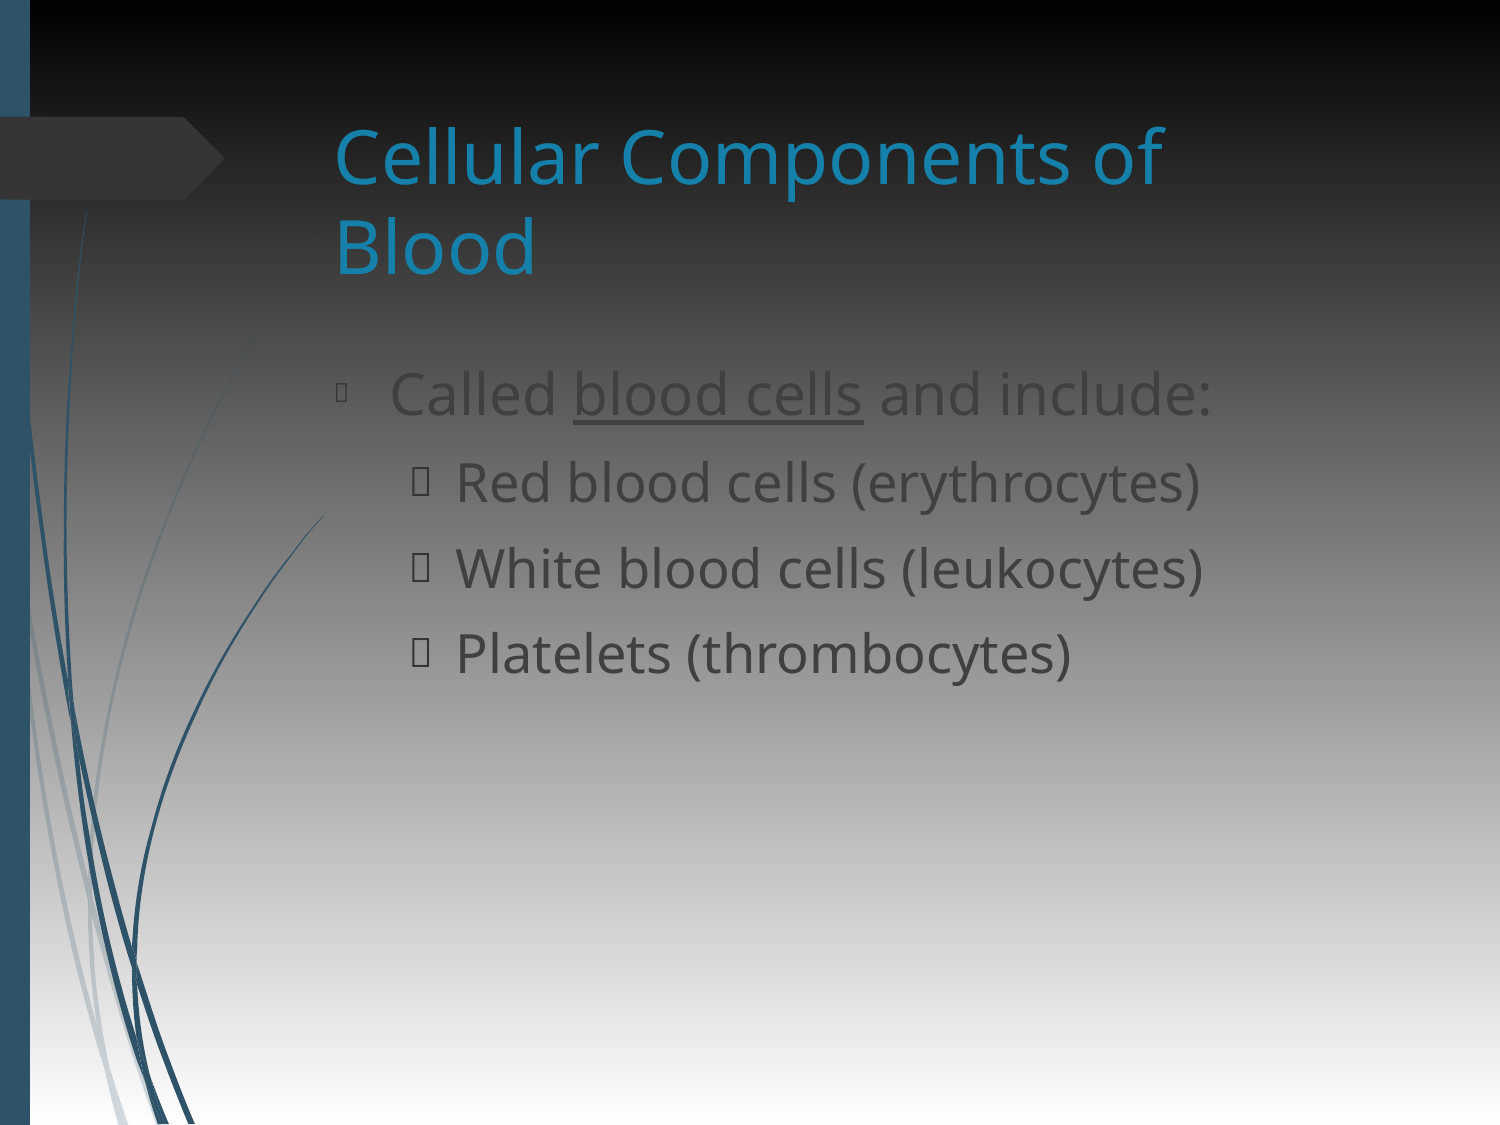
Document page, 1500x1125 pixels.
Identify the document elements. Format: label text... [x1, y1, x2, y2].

list Called blood cells and include: Red blood cells (erythrocytes) White blood cells (leukocytes) Platelets (thrombocytes) [318, 350, 1400, 970]
title Cellular Components of Blood [319, 102, 1400, 313]
